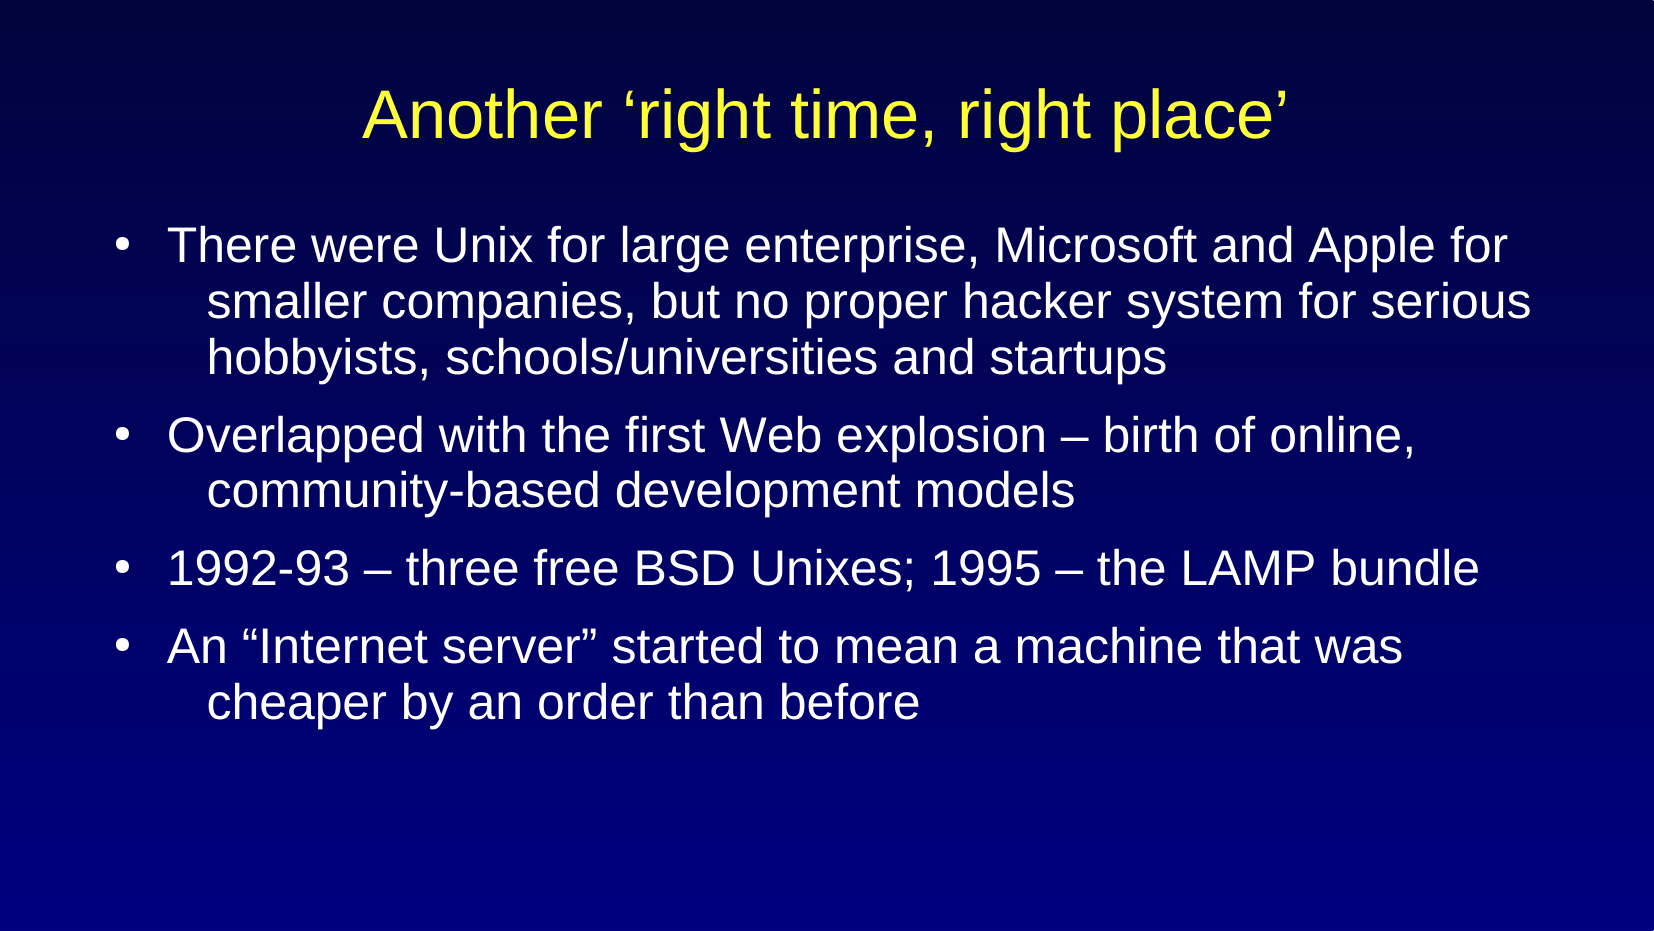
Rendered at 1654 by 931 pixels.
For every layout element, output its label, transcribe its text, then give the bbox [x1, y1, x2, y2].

list There were Unix for large enterprise, Microsoft and Apple for smaller companies, but no proper hacker system for serious hobbyists, schools/universities and startups Overlapped with the first Web explosion – birth of online, community-based development models 1992-93 – three free BSD Unixes; 1995 – the LAMP bundle An “Internet server” started to mean a machine that was cheaper by an order than before [82, 217, 1571, 758]
title Another ‘right time, right place’ [82, 37, 1571, 193]
